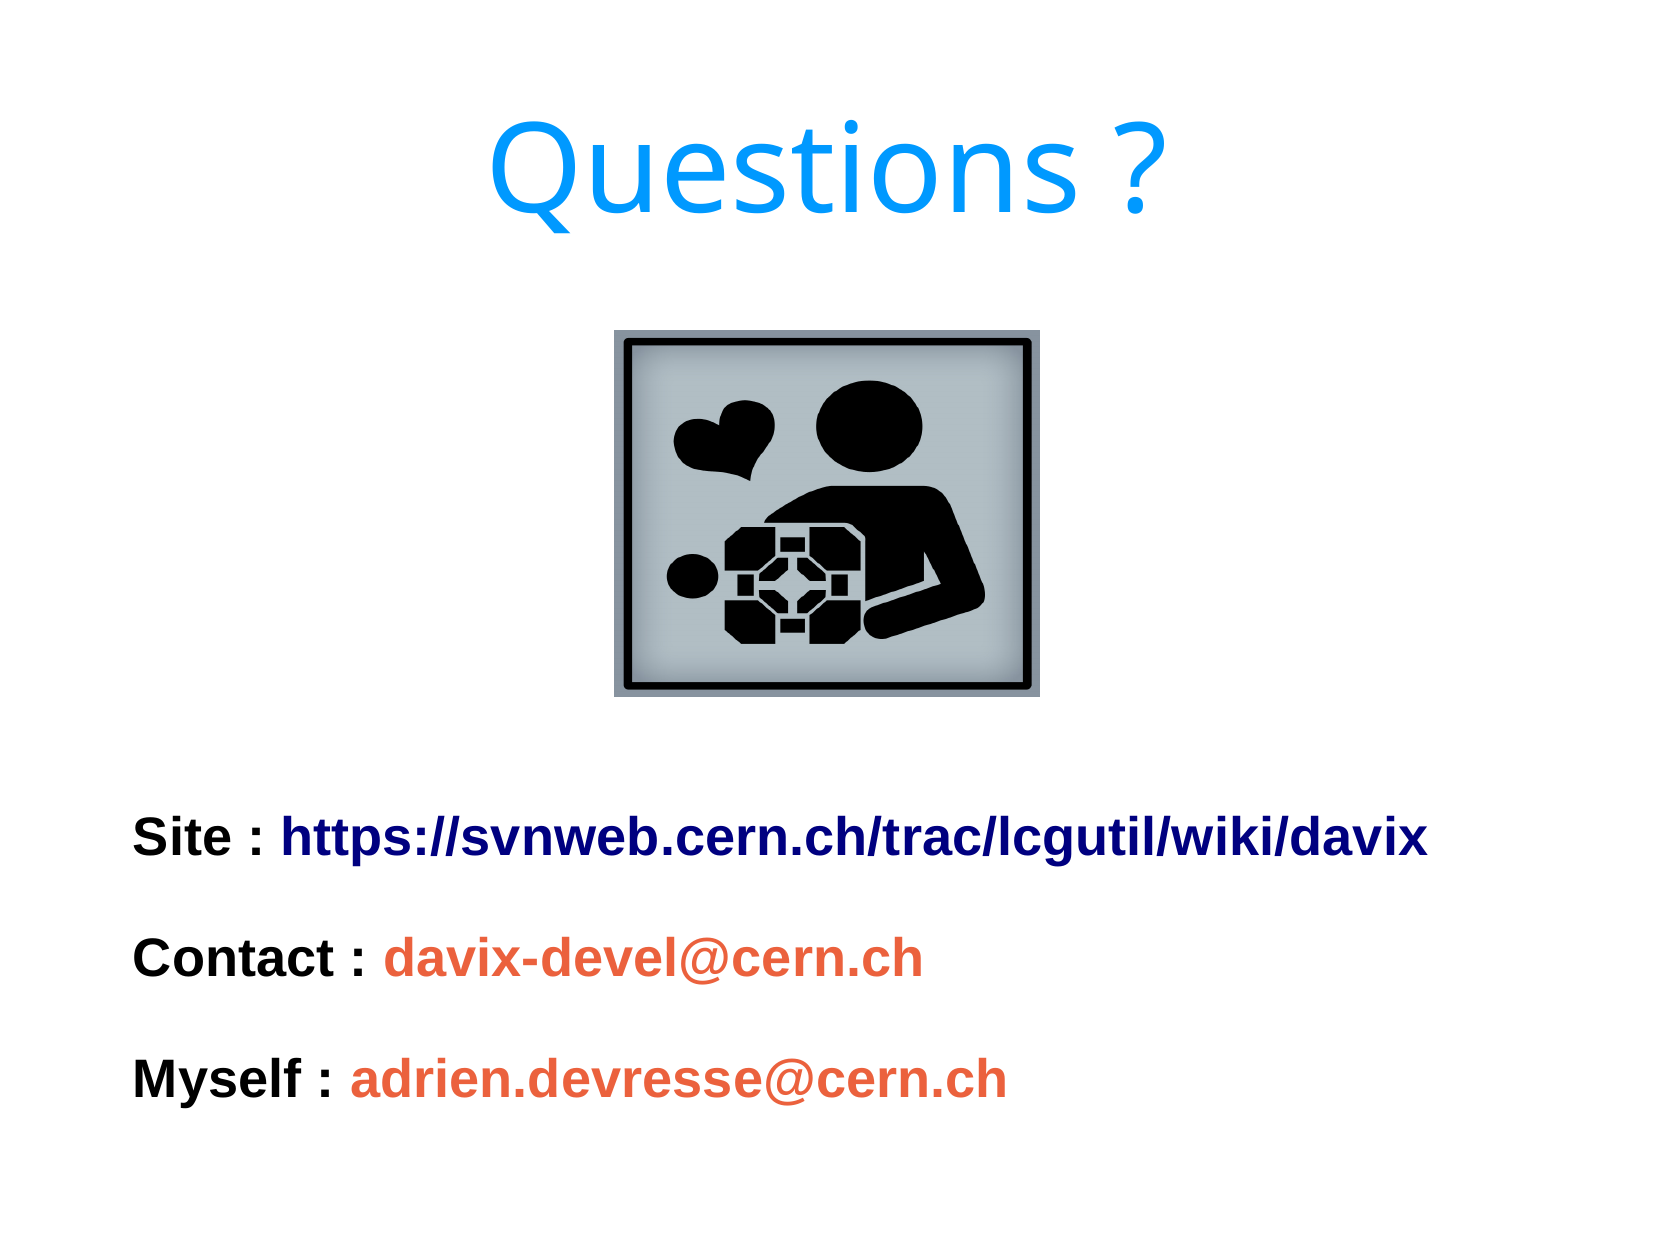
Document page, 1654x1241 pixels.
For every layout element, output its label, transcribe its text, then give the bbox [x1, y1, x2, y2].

picture [614, 330, 1040, 697]
text_box Site : https://svnweb.cern.ch/trac/lcgutil/wiki/davix Contact : davix-devel@cern.ch Myself : adrien.devresse@cern.ch [118, 798, 1642, 1117]
text_box Questions ? [383, 70, 1270, 284]
